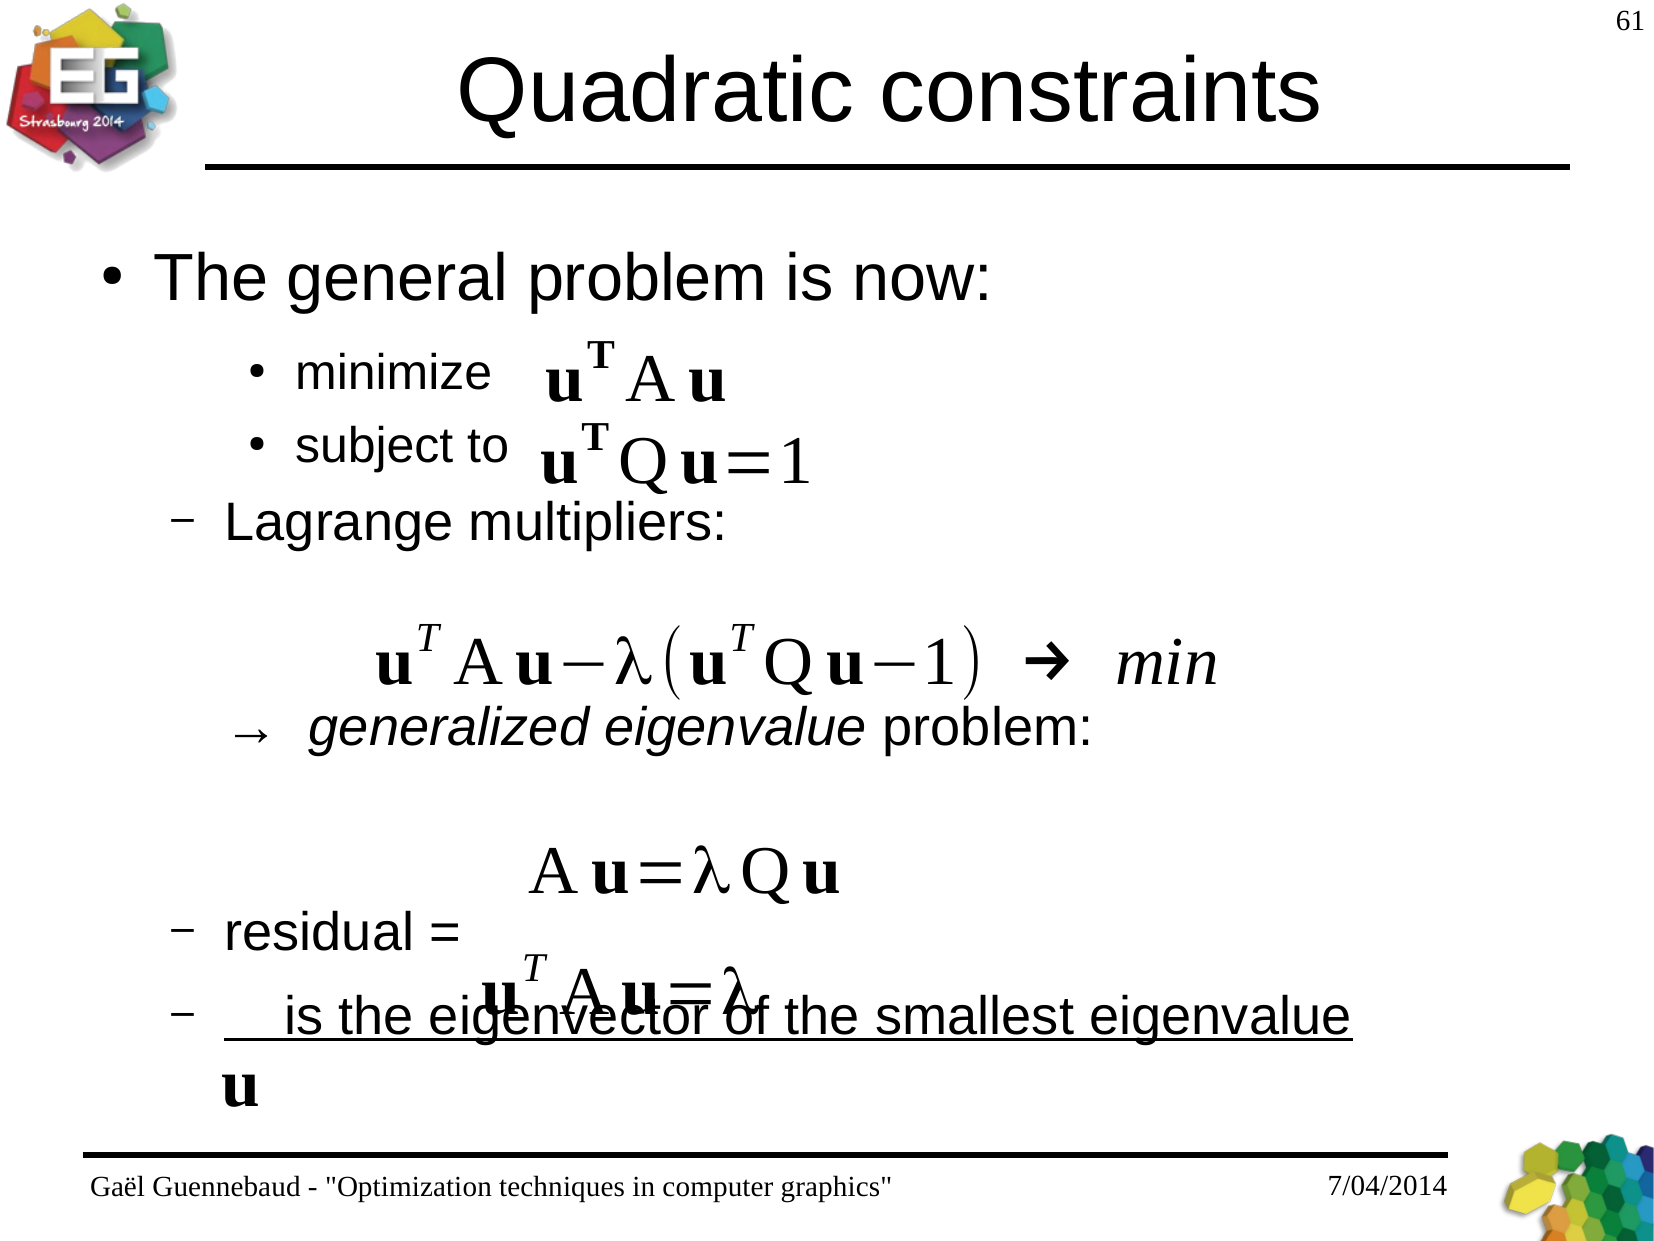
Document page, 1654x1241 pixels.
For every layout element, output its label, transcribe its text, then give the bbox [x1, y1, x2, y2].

picture [1499, 1128, 1654, 1241]
chart [530, 331, 820, 499]
chart [366, 614, 1227, 706]
chart [519, 832, 850, 909]
list The general problem is now: minimize subject to Lagrange multipliers: → generalized eigenvalue problem: residual = is the eigenvector of the smallest eigenvalue [82, 240, 1571, 1126]
chart [212, 1045, 269, 1121]
chart [472, 944, 770, 1031]
picture [0, 0, 180, 180]
title Quadratic constraints [210, 31, 1571, 148]
